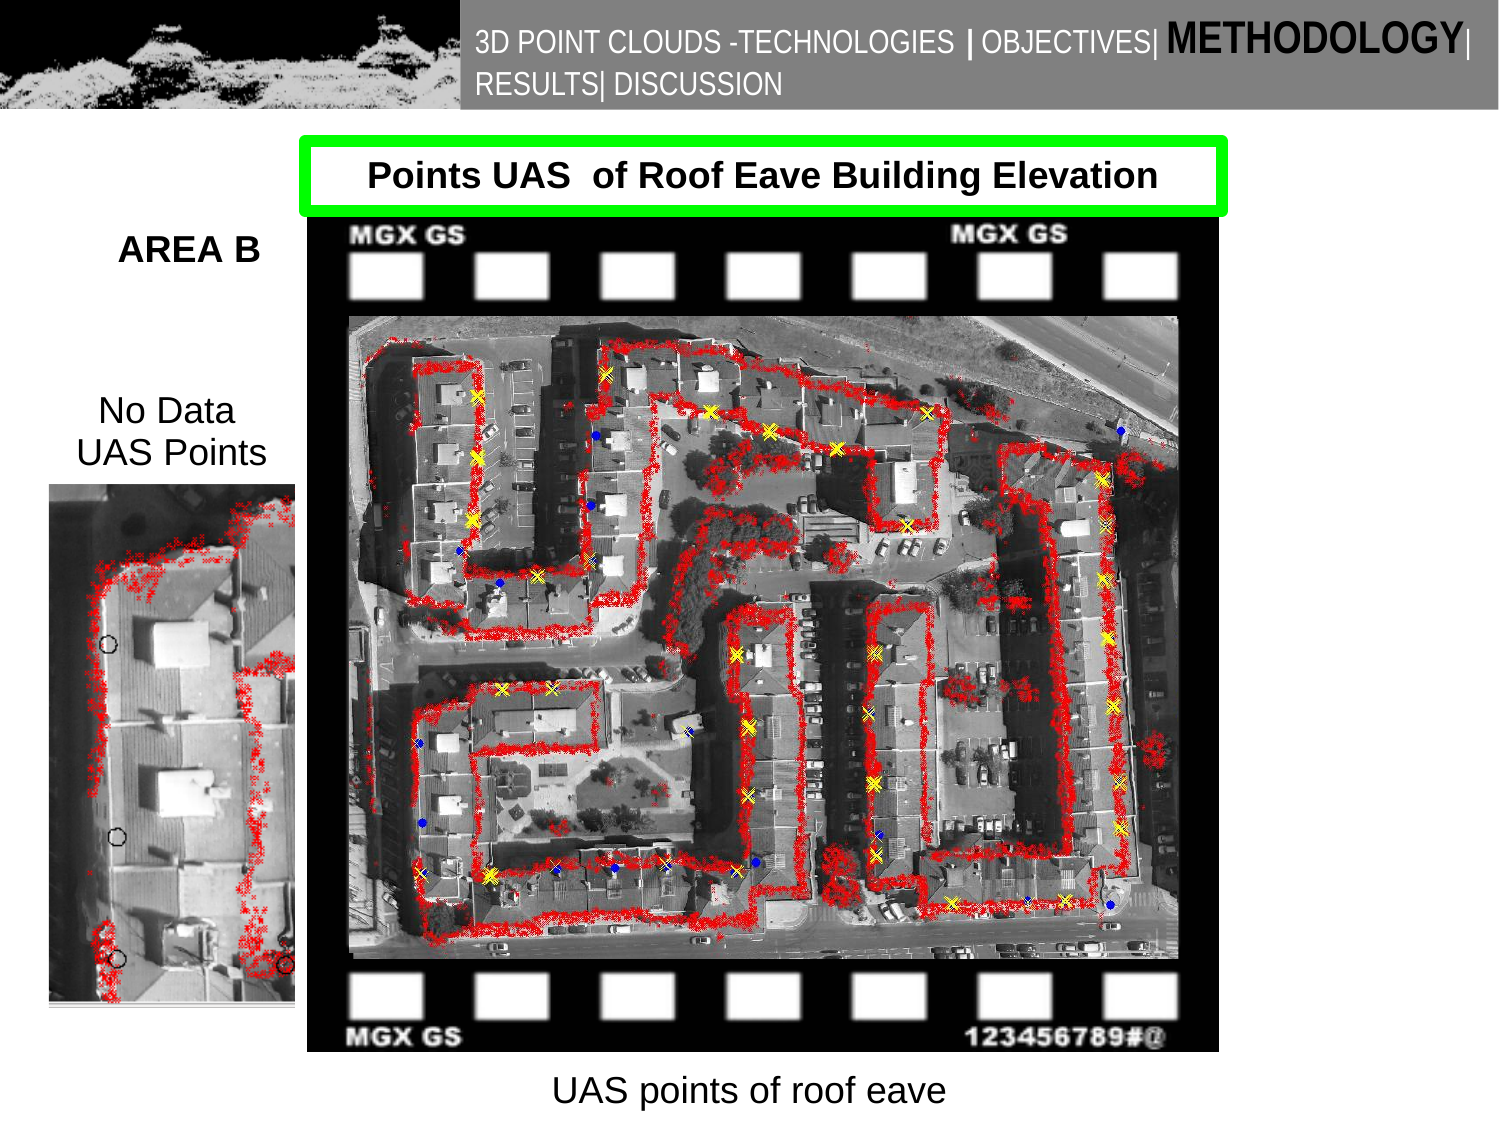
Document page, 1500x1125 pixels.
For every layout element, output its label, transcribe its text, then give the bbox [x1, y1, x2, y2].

picture [307, 217, 1219, 1052]
text_box Function: v.outlier + v.lidar.edgedetection = object's edges [9, 1061, 1500, 1125]
text_box Points UAS of Roof Eave Building Elevation [305, 141, 1222, 211]
picture [0, 0, 460, 109]
text_box 3D point of roof eave [21, 1062, 1492, 1123]
picture [48, 484, 295, 1008]
text_box AREA B [76, 218, 302, 281]
text_box 3D POINT CLOUDS -TECHNOLOGIES | OBJECTIVES| METHODOLOGY| RESULTS| DISCUSSION [460, 0, 1499, 110]
text_box UAS points of roof eave [22, 1062, 1477, 1119]
text_box No Data UAS Points [61, 382, 283, 482]
